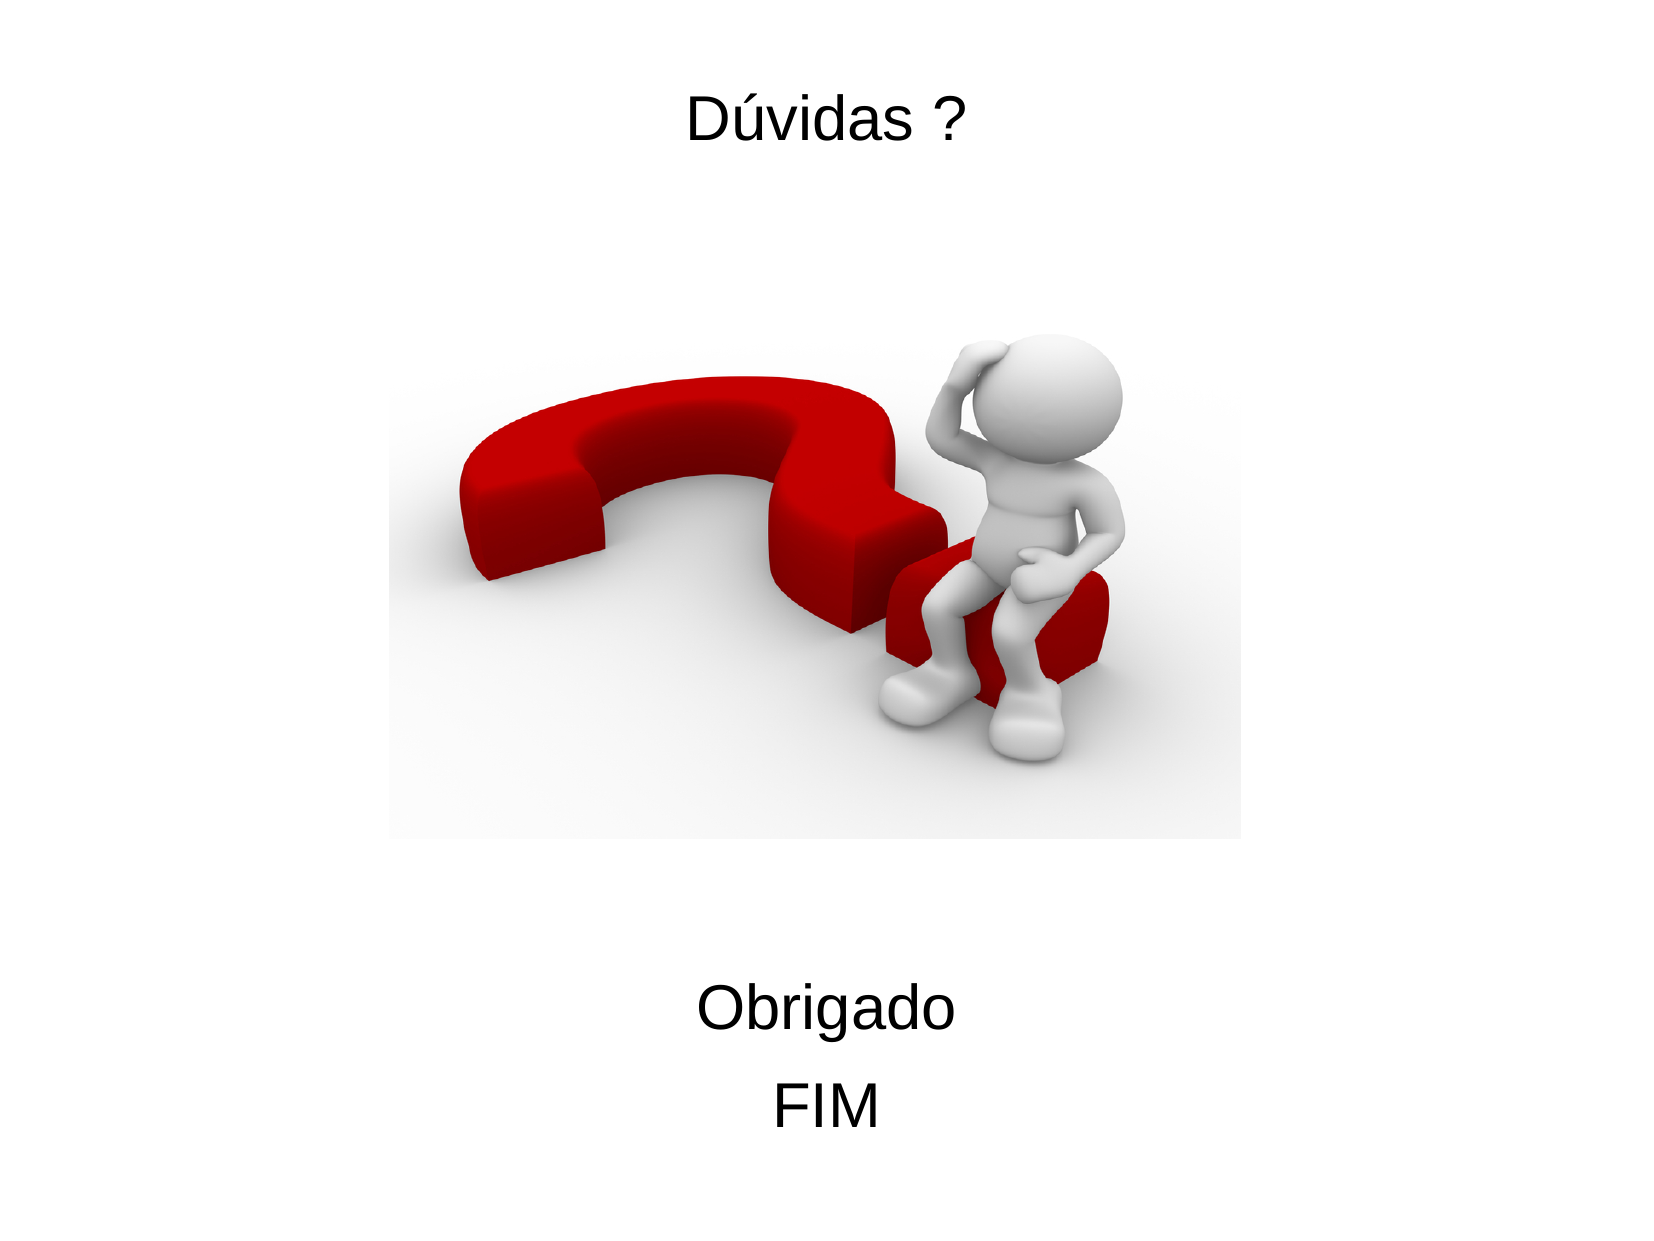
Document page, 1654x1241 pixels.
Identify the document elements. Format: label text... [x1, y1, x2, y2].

list Dúvidas ? Obrigado FIM [82, 82, 1571, 1146]
picture [389, 271, 1241, 839]
